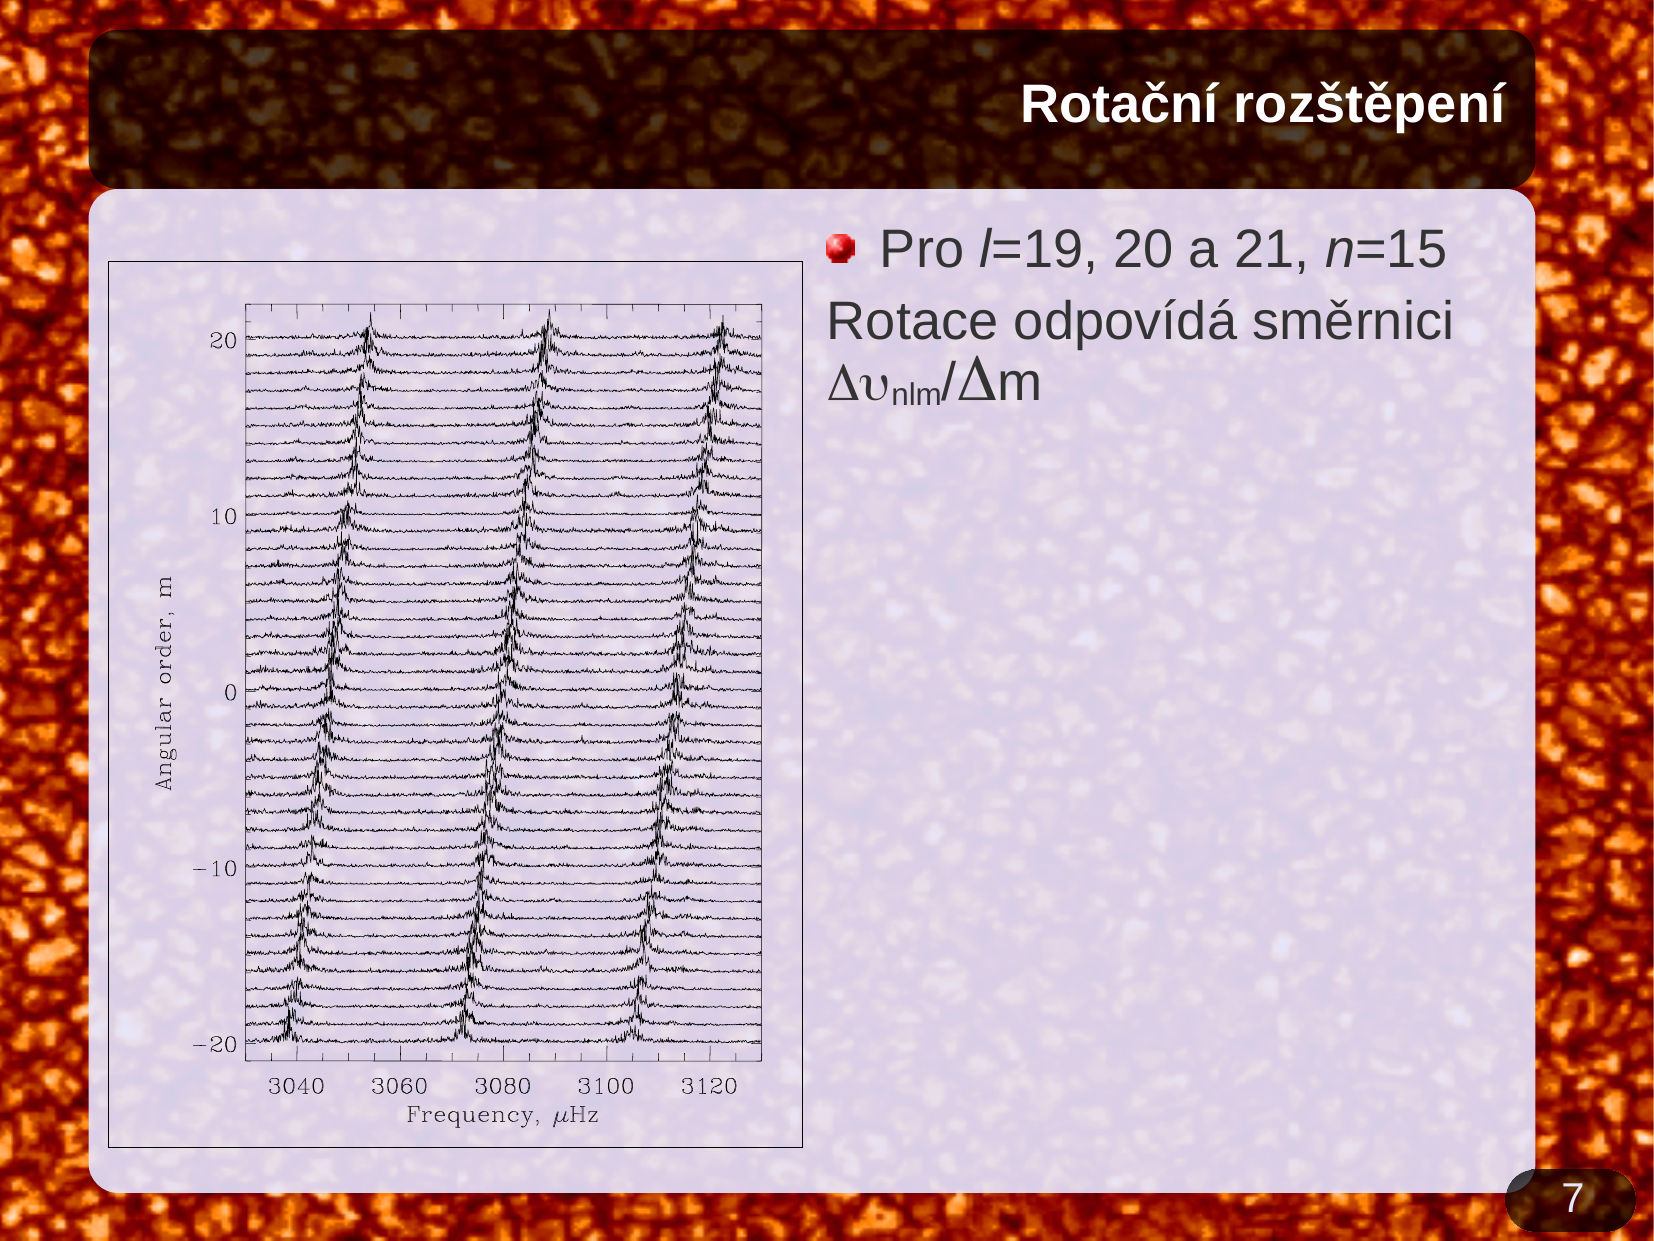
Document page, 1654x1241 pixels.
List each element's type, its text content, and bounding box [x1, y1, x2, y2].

title Rotační rozštěpení [118, 59, 1506, 148]
list Pro l=19, 20 a 21, n=15 Rotace odpovídá směrnici Δυnlm/Δm [826, 218, 1490, 1164]
picture [0, 0, 1654, 1241]
